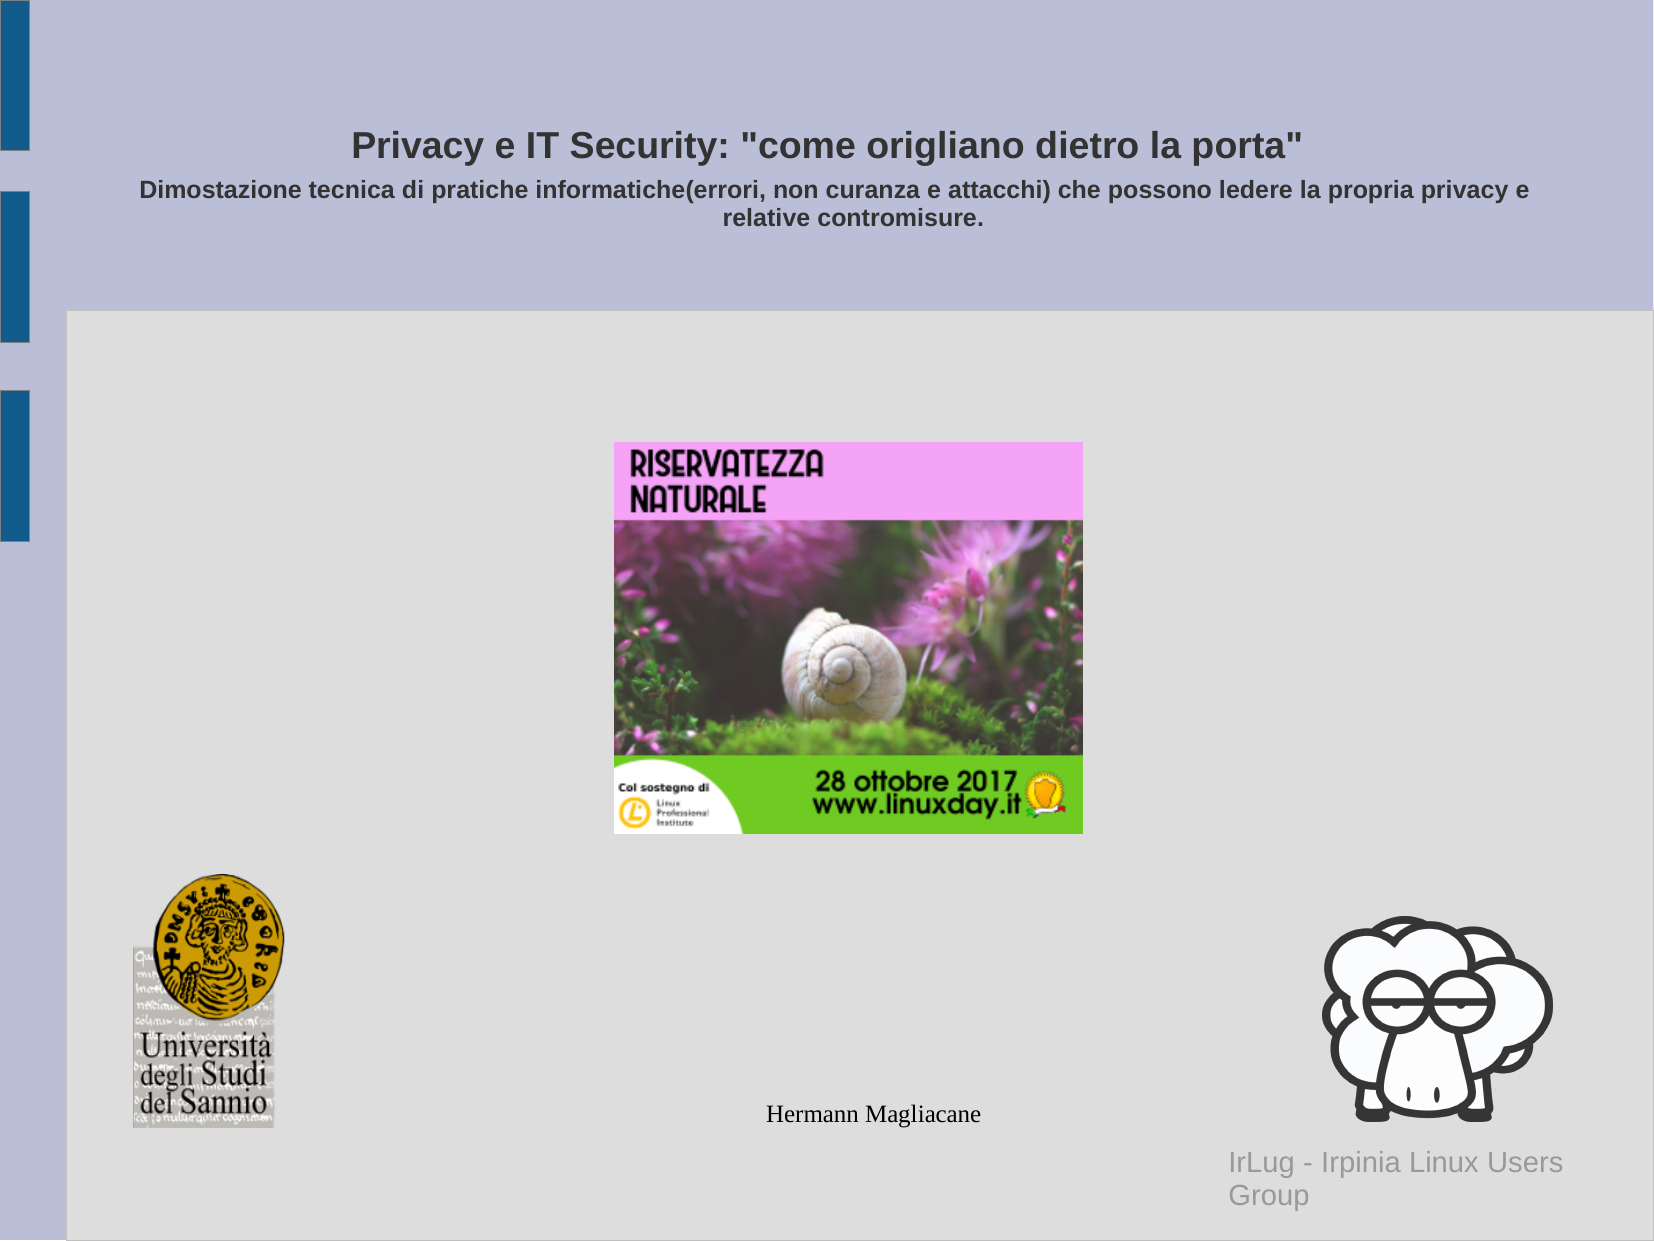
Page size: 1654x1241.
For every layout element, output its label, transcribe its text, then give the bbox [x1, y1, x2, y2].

text_box IrLug - Irpinia Linux Users Group [1228, 1145, 1654, 1241]
subtitle Hermann Magliacane [178, 969, 1570, 1241]
picture [70, 874, 348, 1128]
picture [614, 442, 1083, 834]
title Privacy e IT Security: "come origliano dietro la porta" [121, 91, 1534, 201]
picture [1322, 916, 1553, 1123]
title Dimostazione tecnica di pratiche informatiche(errori, non curanza e attacchi) che possono ledere la propria privacy e relative contromisure. [129, 100, 1542, 308]
